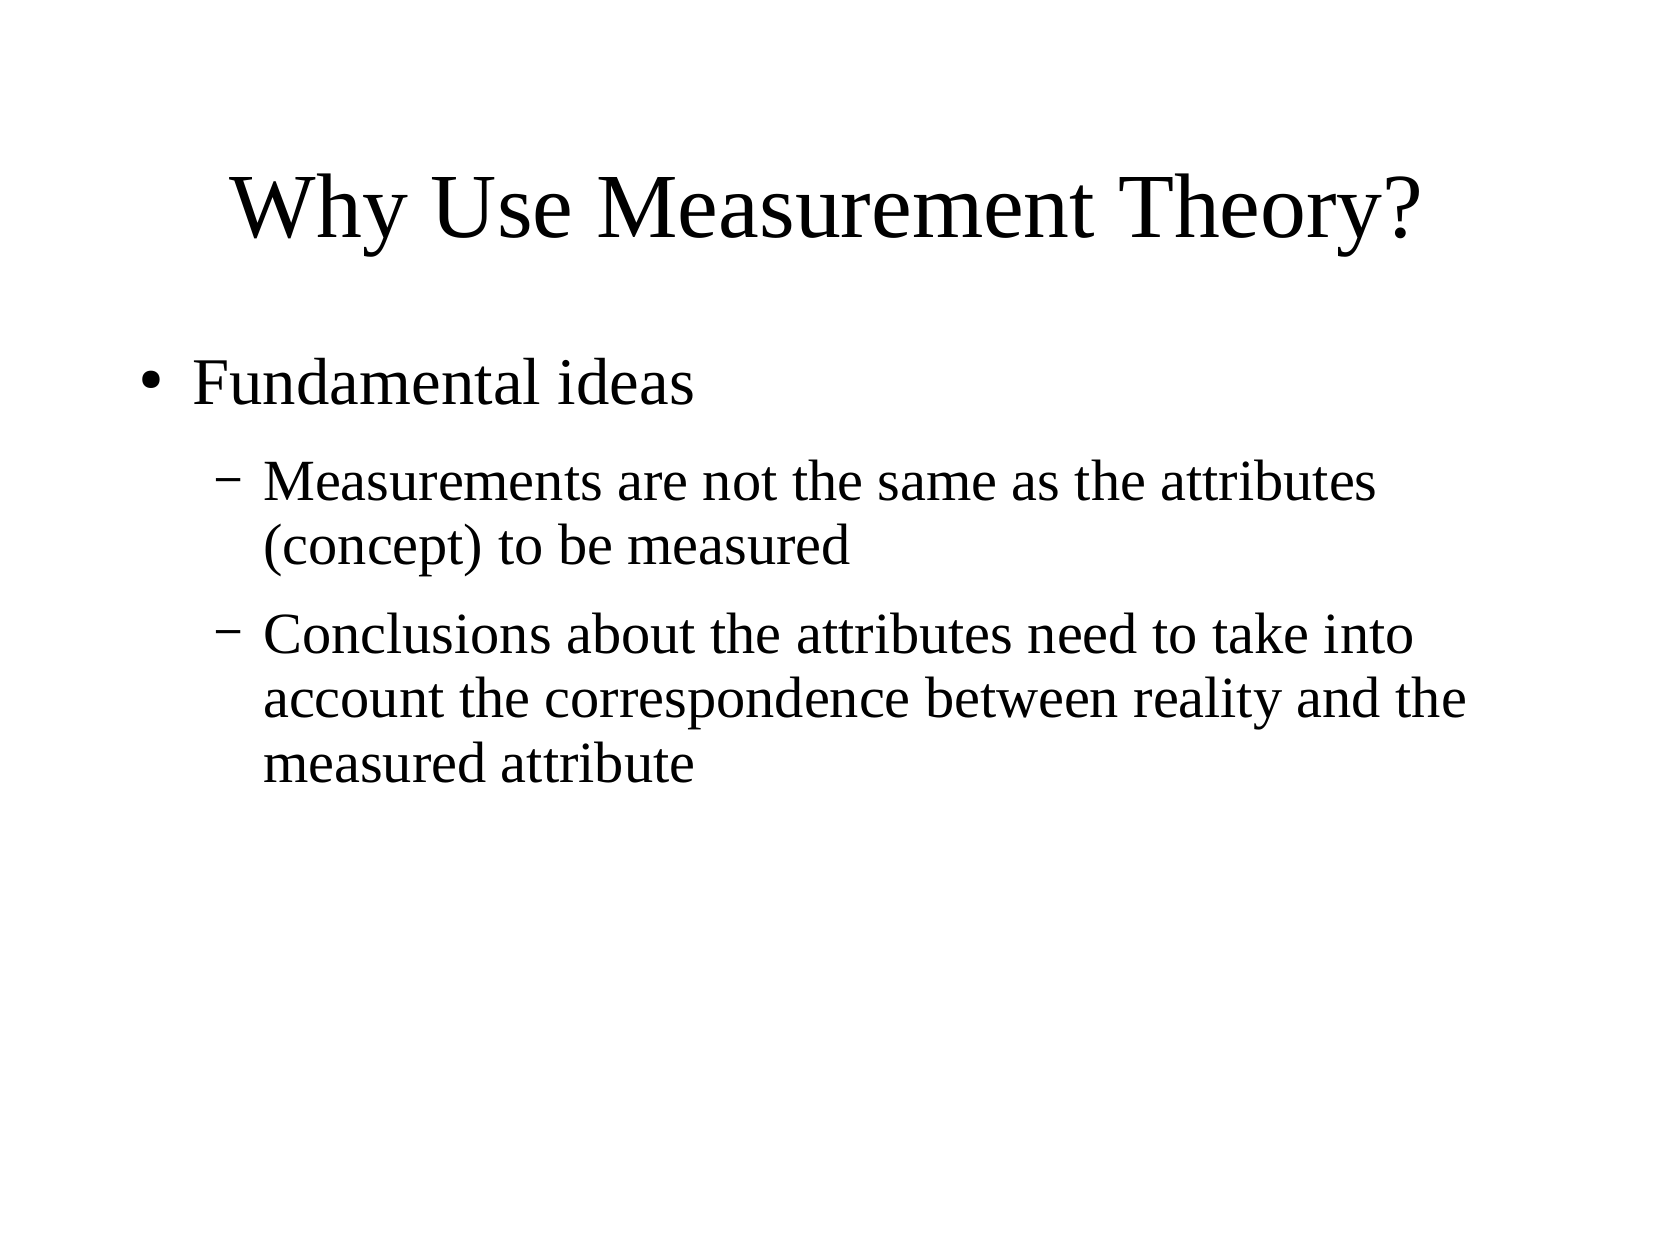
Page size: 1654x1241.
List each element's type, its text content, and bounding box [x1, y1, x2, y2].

list Fundamental ideas Measurements are not the same as the attributes (concept) to be measured Conclusions about the attributes need to take into account the correspondence between reality and the measured attribute [121, 344, 1534, 1127]
title Why Use Measurement Theory? [121, 102, 1534, 311]
